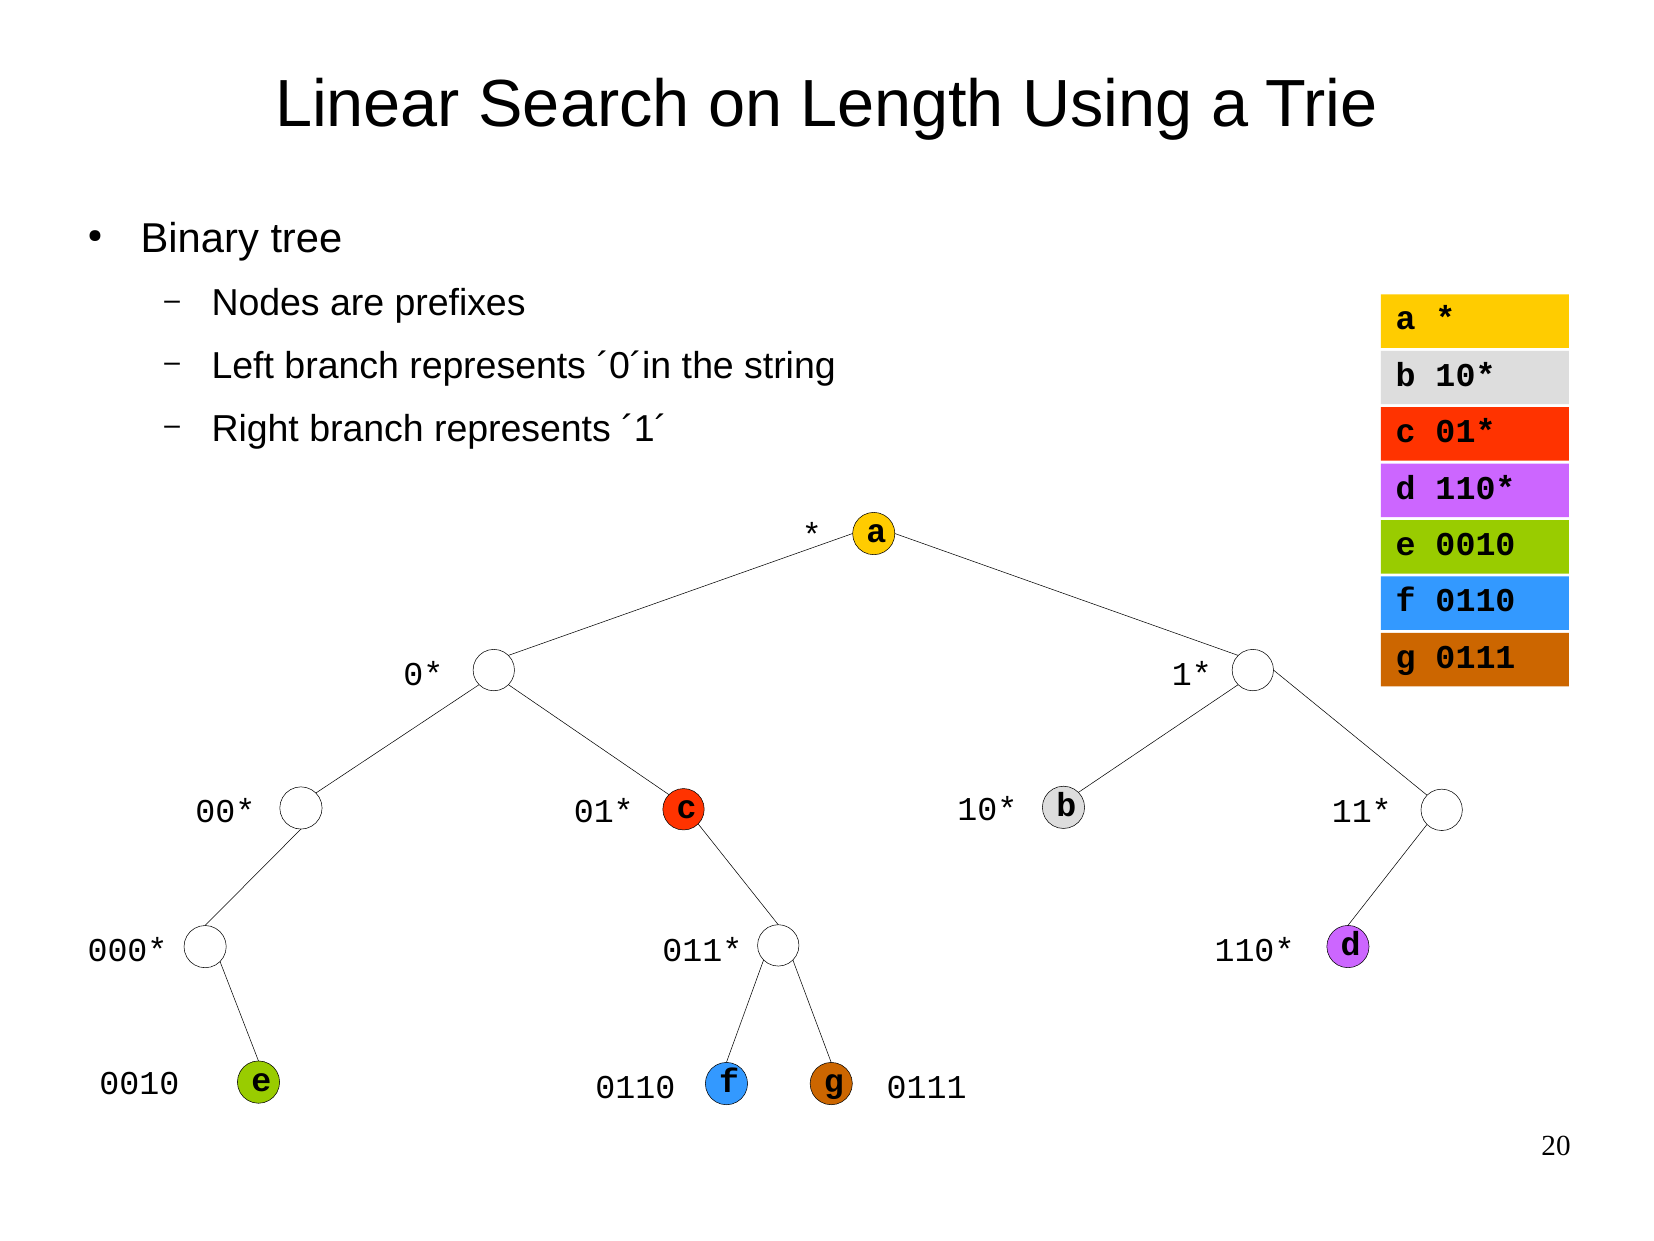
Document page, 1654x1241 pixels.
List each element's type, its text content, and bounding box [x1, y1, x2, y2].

text_box d [1326, 925, 1370, 968]
text_box 000* [72, 926, 183, 980]
text_box [757, 924, 799, 967]
list Binary tree Nodes are prefixes Left branch represents ´0´in the string Right branch represents ´1´ [55, 206, 1613, 503]
text_box c 01* [1380, 407, 1569, 461]
text_box g [810, 1062, 853, 1105]
text_box 110* [1199, 926, 1310, 980]
text_box 11* [1317, 787, 1407, 841]
text_box e [259, 1060, 280, 1104]
text_box 1* [1156, 649, 1227, 704]
text_box 00* [180, 786, 271, 841]
text_box f [705, 1062, 748, 1105]
text_box g 0111 [1380, 632, 1569, 687]
text_box 1* [1212, 694, 1227, 704]
text_box 0110 [580, 1062, 691, 1116]
text_box 0010 [84, 1058, 259, 1113]
title Linear Search on Length Using a Trie [124, 41, 1530, 166]
text_box [1420, 789, 1463, 831]
text_box 10* [942, 785, 1033, 839]
text_box f 0110 [1380, 576, 1569, 630]
text_box [184, 925, 227, 968]
text_box 0111 [871, 1062, 982, 1116]
text_box b [1042, 786, 1085, 829]
text_box 01* [558, 786, 649, 841]
text_box a [852, 512, 895, 555]
text_box c [662, 788, 705, 830]
text_box [1232, 649, 1274, 691]
text_box d 110* [1380, 463, 1569, 518]
text_box 011* [647, 926, 758, 980]
text_box 0* [388, 649, 459, 704]
text_box b 10* [1380, 350, 1569, 405]
text_box e 0010 [1380, 520, 1569, 574]
text_box * [787, 510, 837, 564]
text_box [279, 786, 323, 829]
text_box a * [1380, 294, 1569, 348]
text_box [473, 649, 515, 691]
